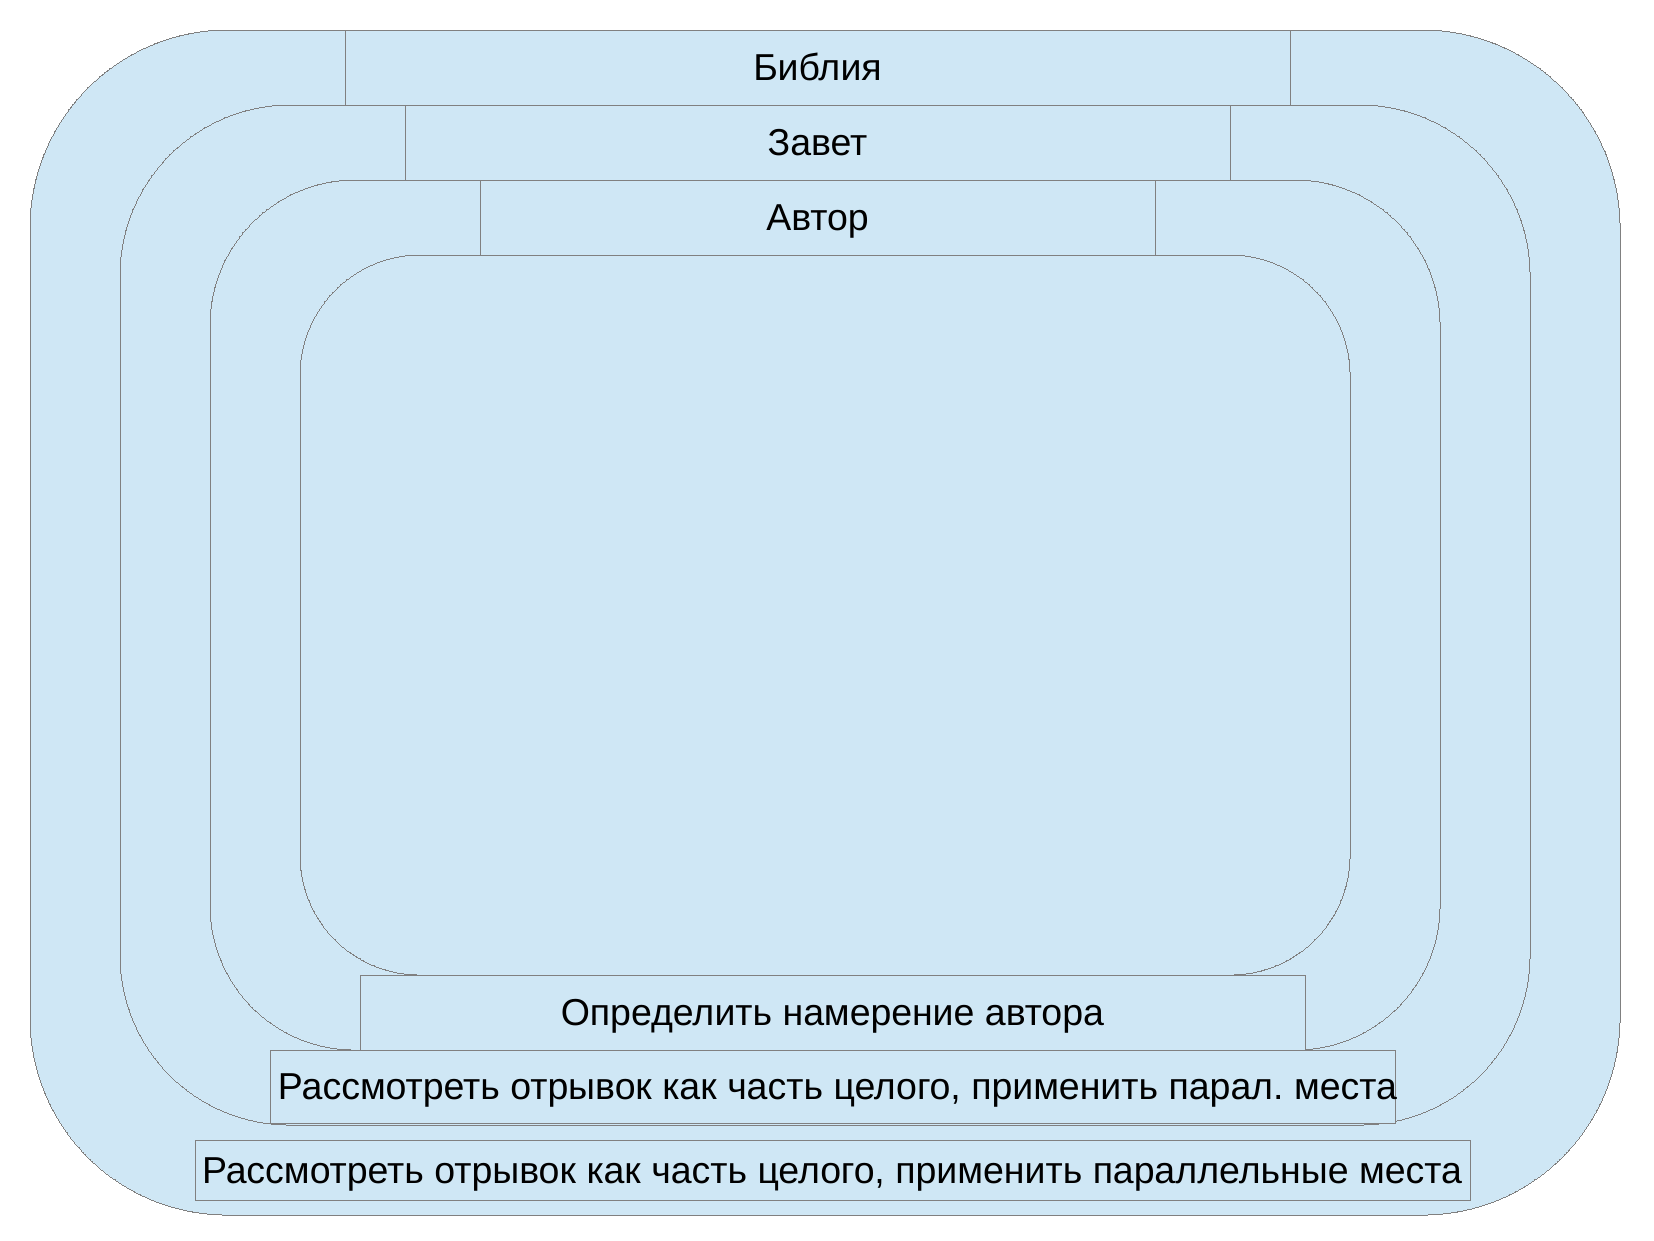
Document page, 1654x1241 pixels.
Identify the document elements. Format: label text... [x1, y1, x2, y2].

text_box Автор [480, 180, 1156, 256]
text_box Рассмотреть отрывок как часть целого, применить парал. места [270, 1050, 1396, 1124]
text_box Завет [405, 105, 1231, 181]
text_box Определить намерение автора [360, 975, 1306, 1051]
text_box Библия [345, 30, 1291, 106]
text_box Рассмотреть отрывок как часть целого, применить параллельные места [195, 1140, 1471, 1201]
text_box [30, 30, 1621, 1216]
